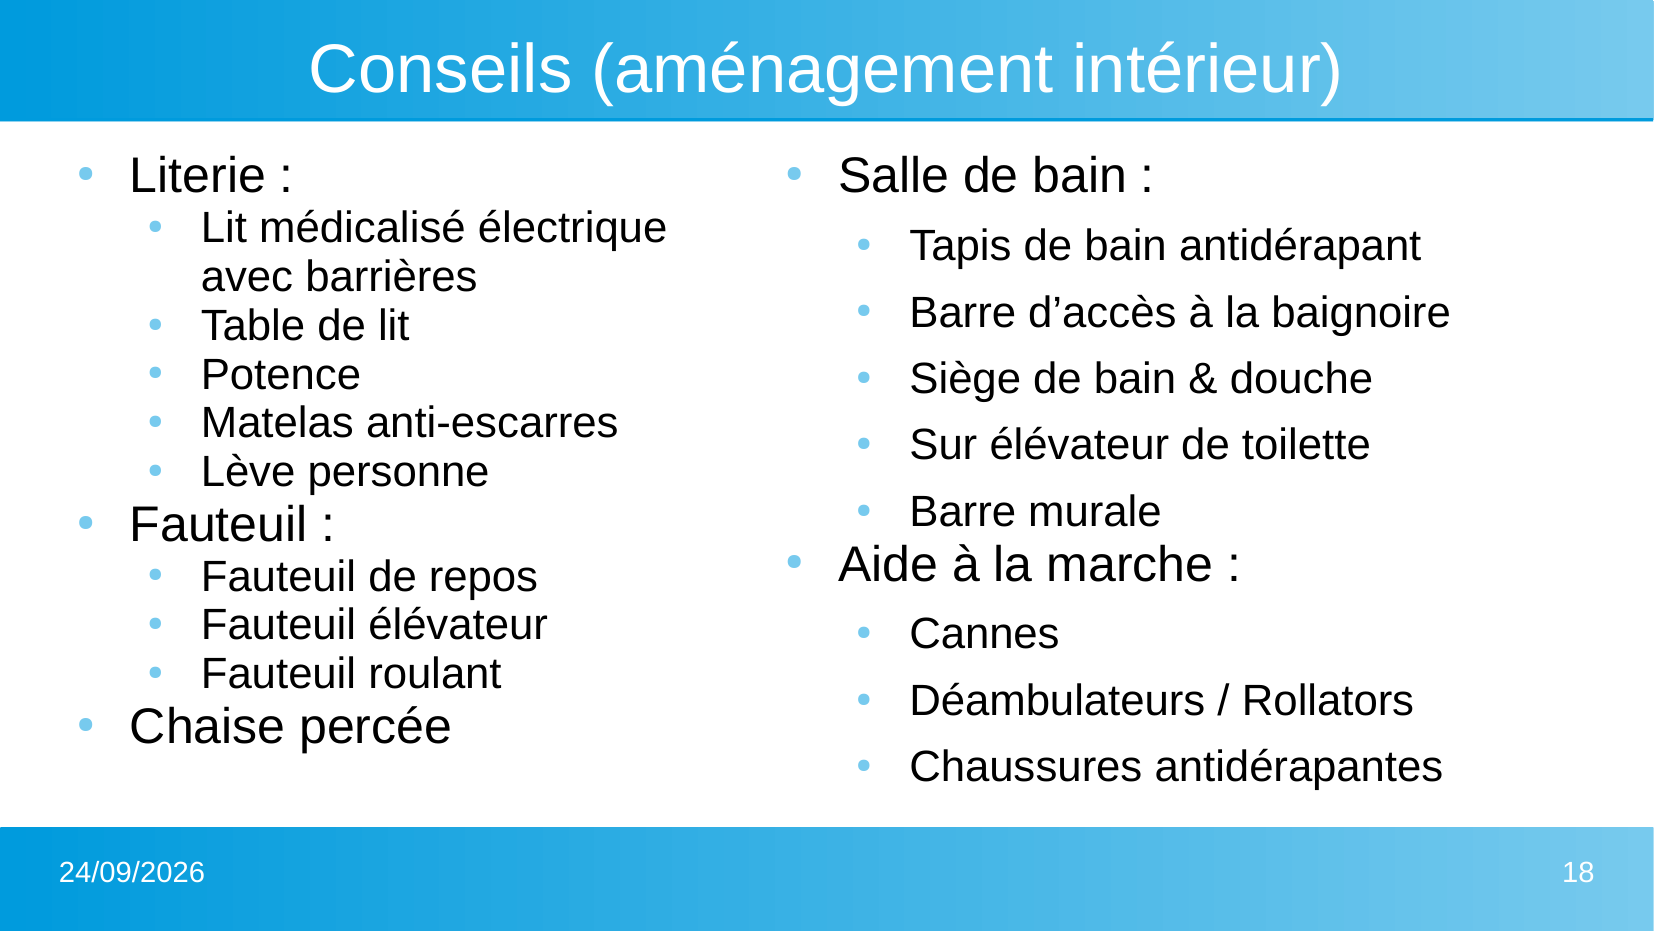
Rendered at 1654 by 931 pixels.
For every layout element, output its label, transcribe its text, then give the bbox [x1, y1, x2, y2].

title Conseils (aménagement intérieur) [59, 29, 1595, 108]
list Literie : Lit médicalisé électrique avec barrières Table de lit Potence Matelas anti-escarres Lève personne Fauteuil : Fauteuil de repos Fauteuil élévateur Fauteuil roulant Chaise percée [59, 147, 767, 768]
list Salle de bain : Tapis de bain antidérapant Barre d’accès à la baignoire Siège de bain & douche Sur élévateur de toilette Barre murale Aide à la marche : Cannes Déambulateurs / Rollators Chaussures antidérapantes [767, 147, 1477, 768]
